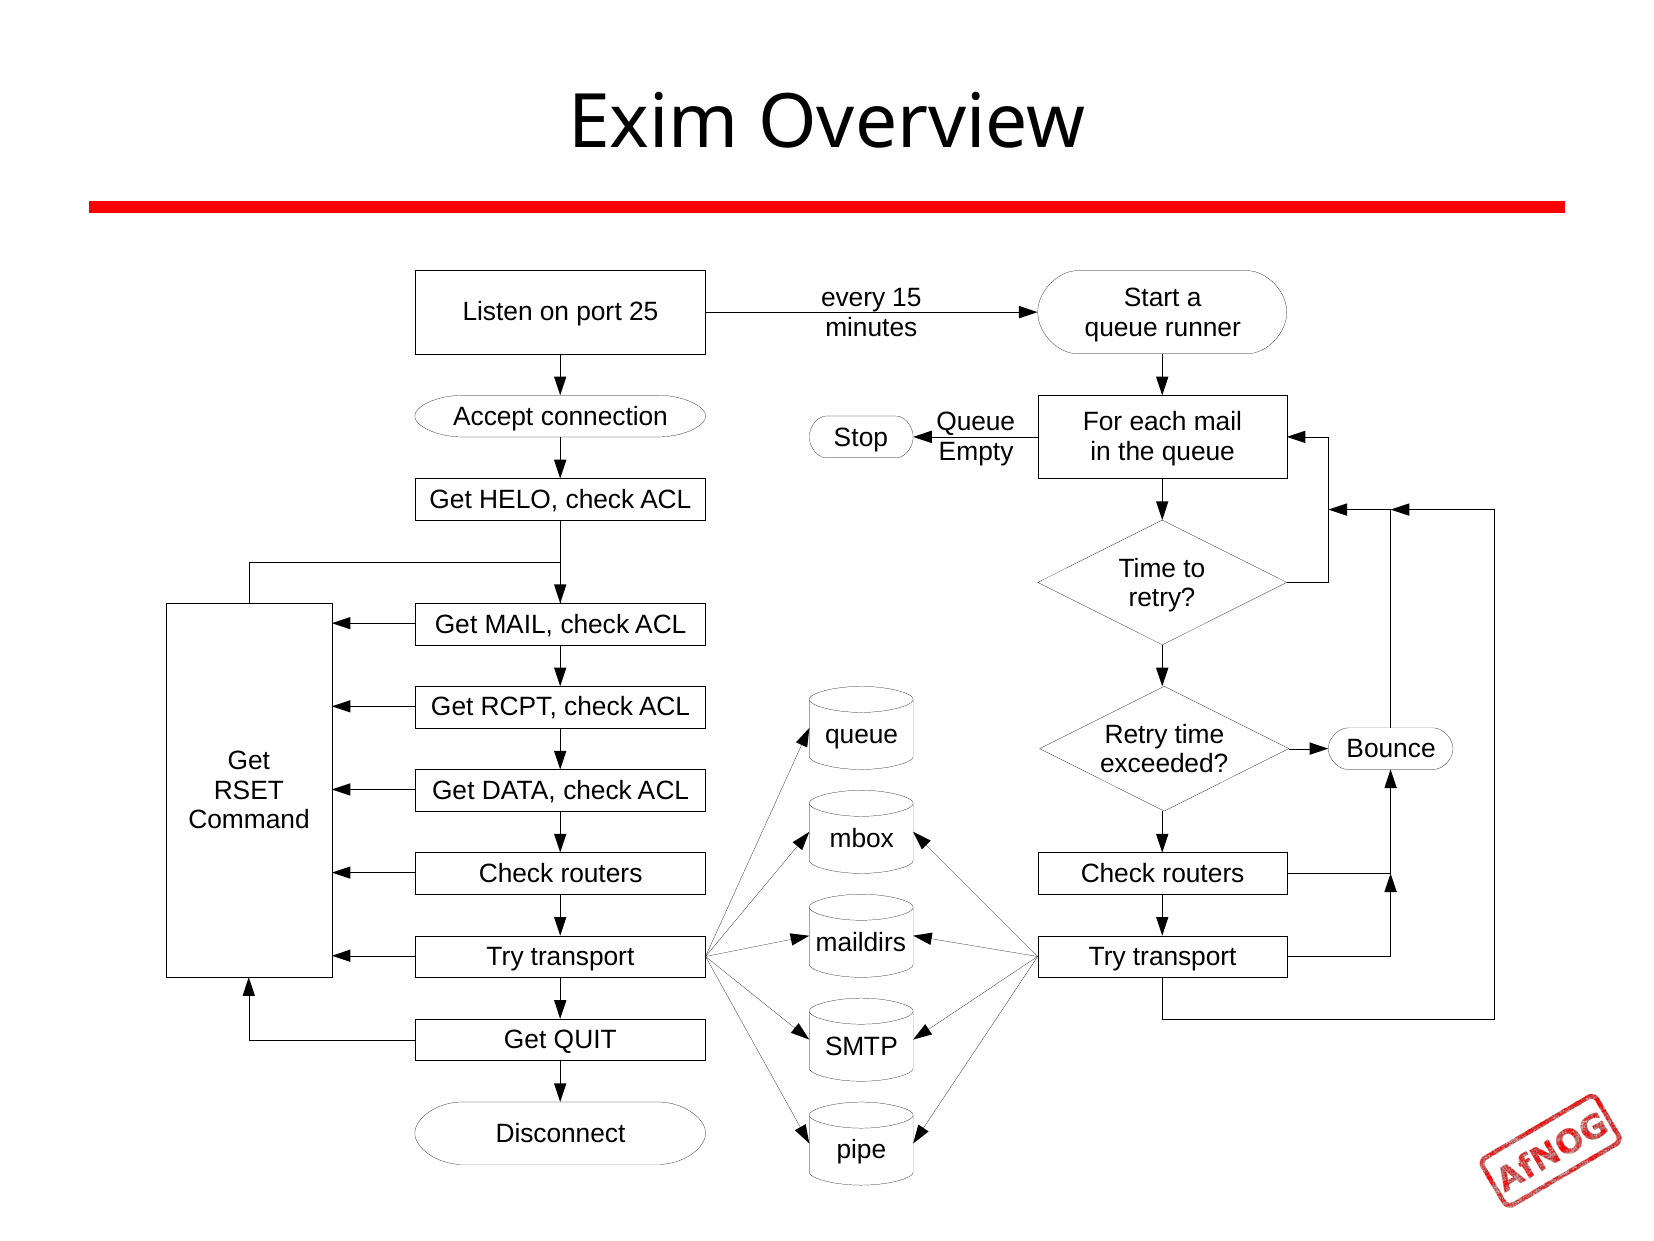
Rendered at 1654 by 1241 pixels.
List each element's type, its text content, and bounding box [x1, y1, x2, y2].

chart [164, 265, 1498, 1187]
title Exim Overview [88, 29, 1565, 207]
picture [1476, 1090, 1625, 1211]
